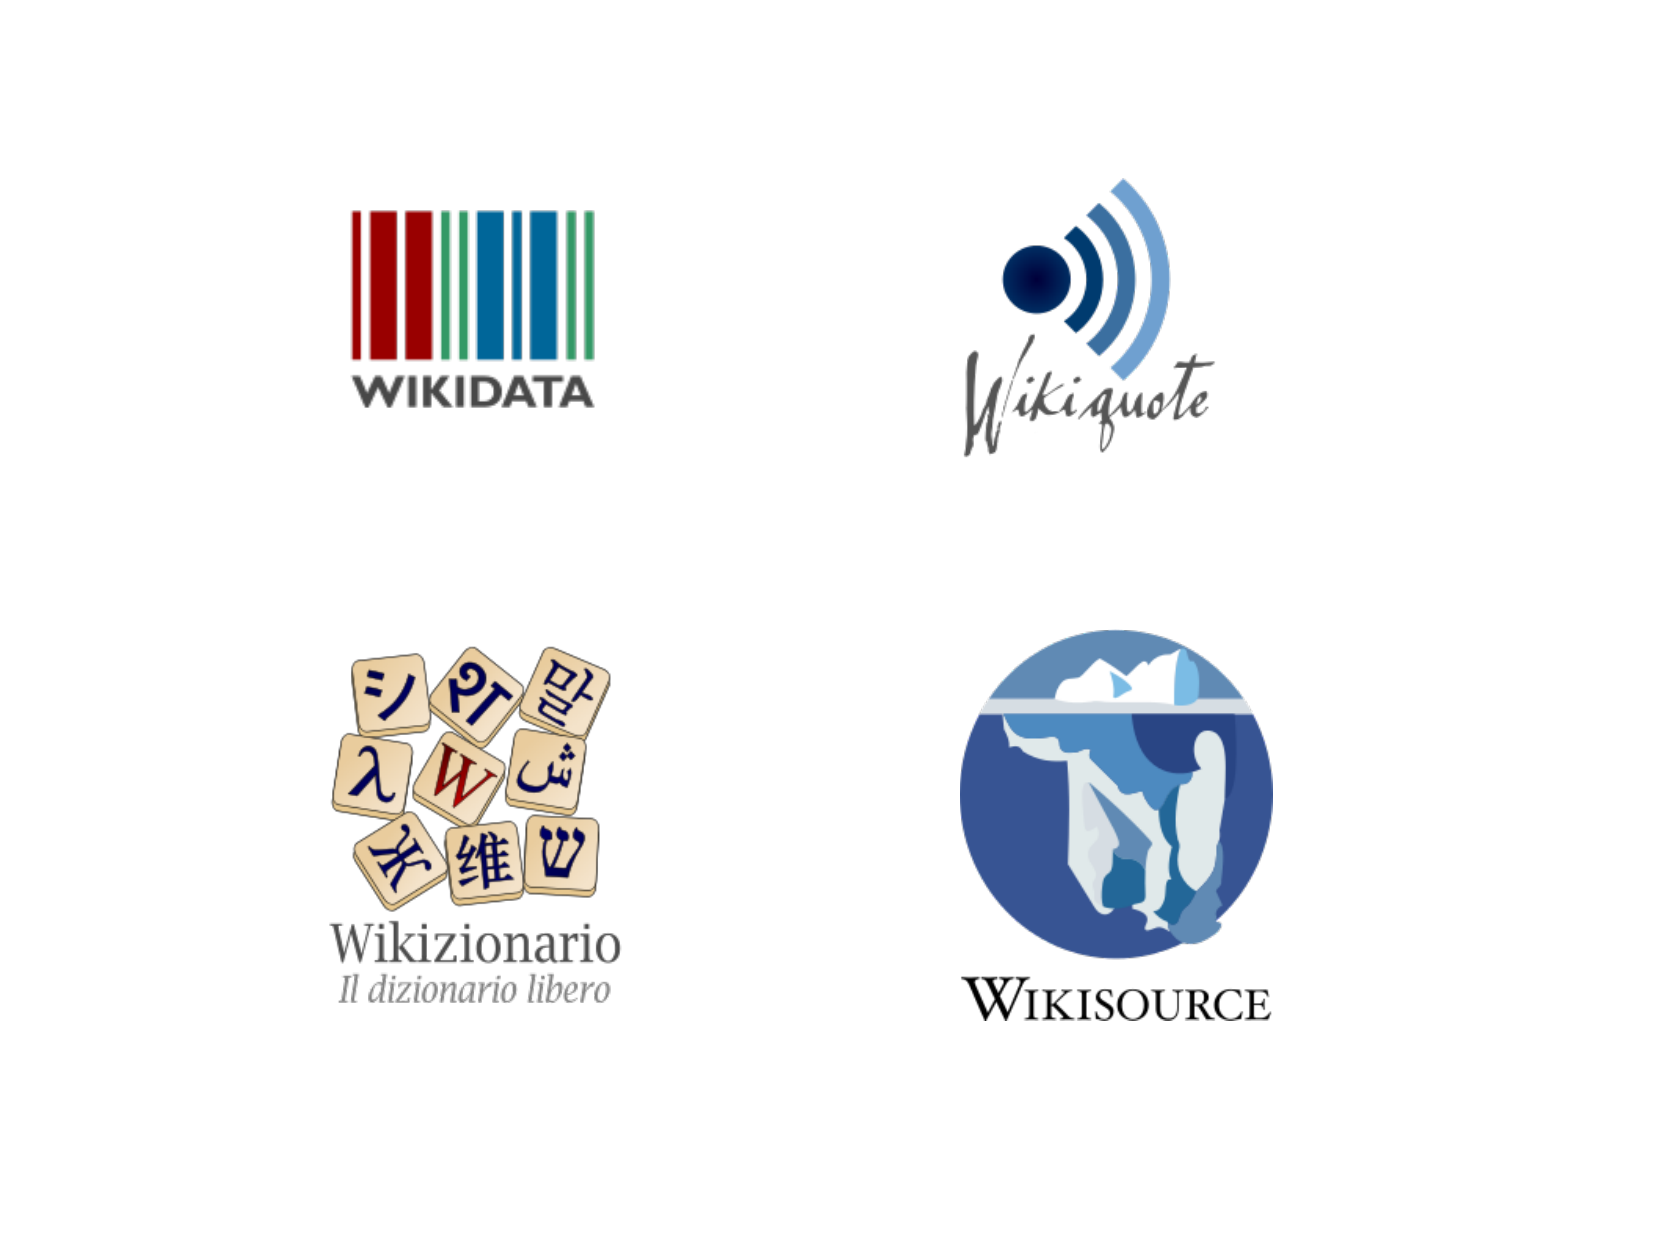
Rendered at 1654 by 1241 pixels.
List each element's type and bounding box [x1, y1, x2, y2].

picture [960, 629, 1273, 1021]
picture [317, 199, 631, 421]
picture [317, 641, 631, 1021]
picture [930, 152, 1243, 466]
